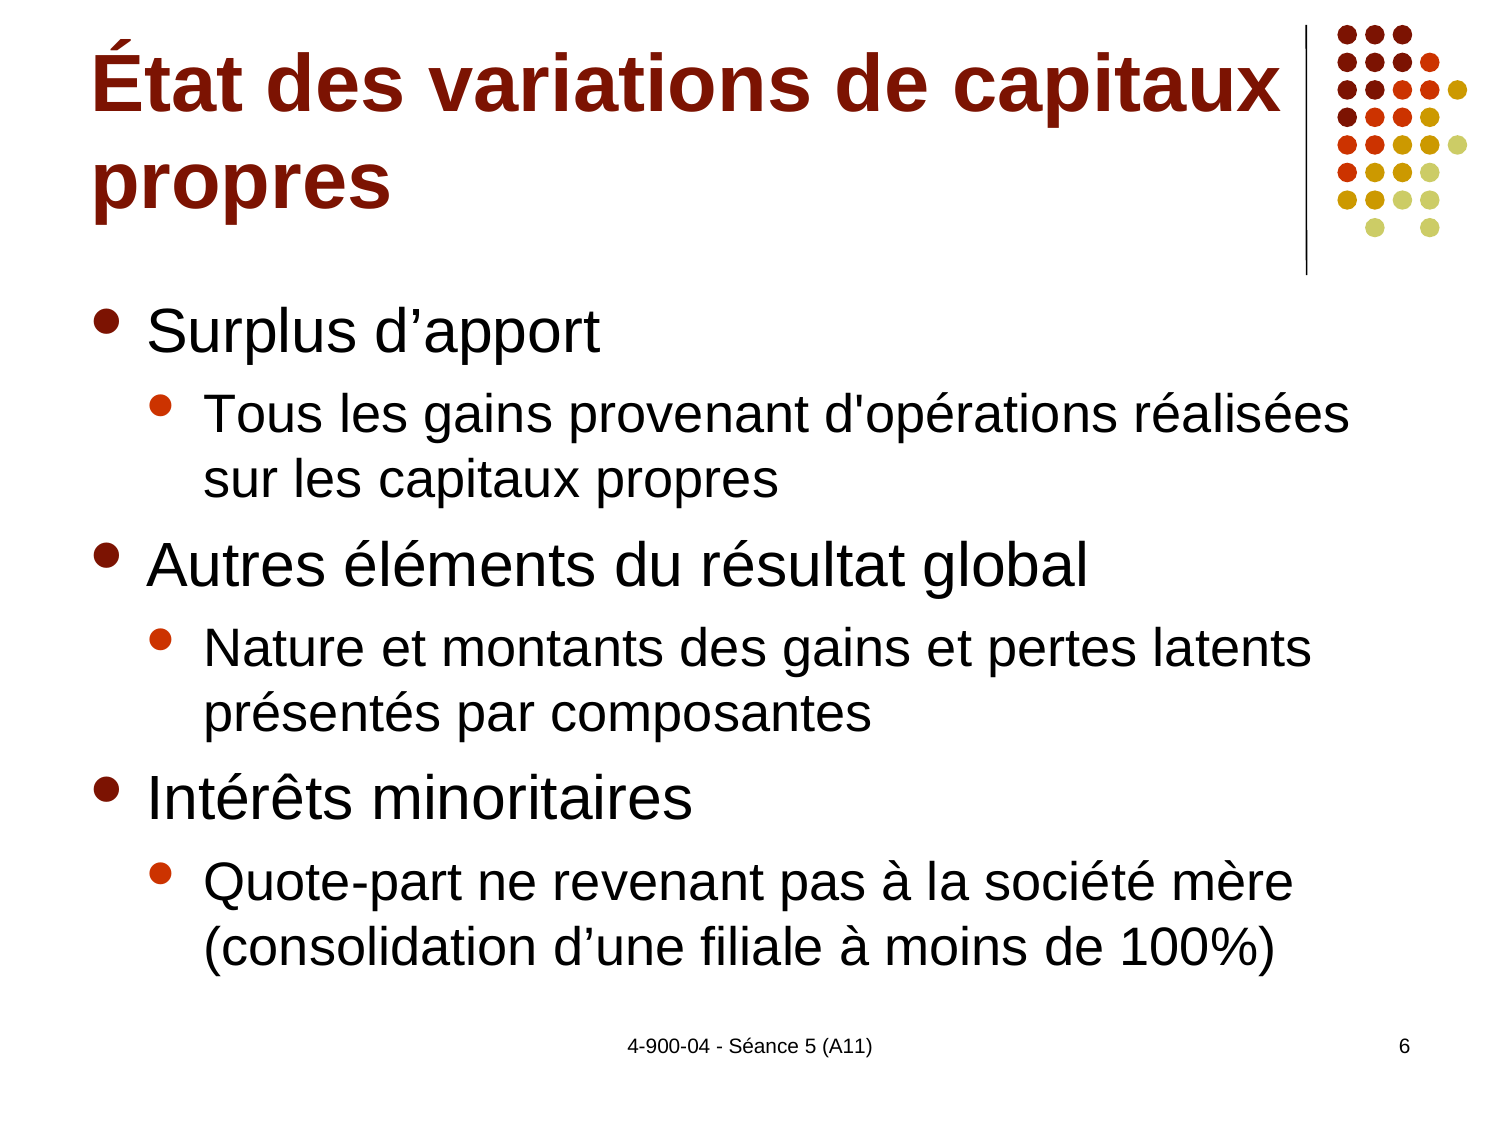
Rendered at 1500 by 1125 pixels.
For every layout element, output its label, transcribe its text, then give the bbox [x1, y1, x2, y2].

text_box 4-900-04 - Séance 5 (A11) [512, 1025, 988, 1101]
text_box Surplus d’apport Tous les gains provenant d'opérations réalisées sur les capitaux propres Autres éléments du résultat global Nature et montants des gains et pertes latents présentés par composantes Intérêts minoritaires Quote-part ne revenant pas à la société mère (consolidation d’une filiale à moins de 100%) [75, 282, 1426, 1006]
text_box État des variations de capitaux propres [74, 20, 1313, 233]
text_box <numéro> [1074, 1025, 1426, 1101]
